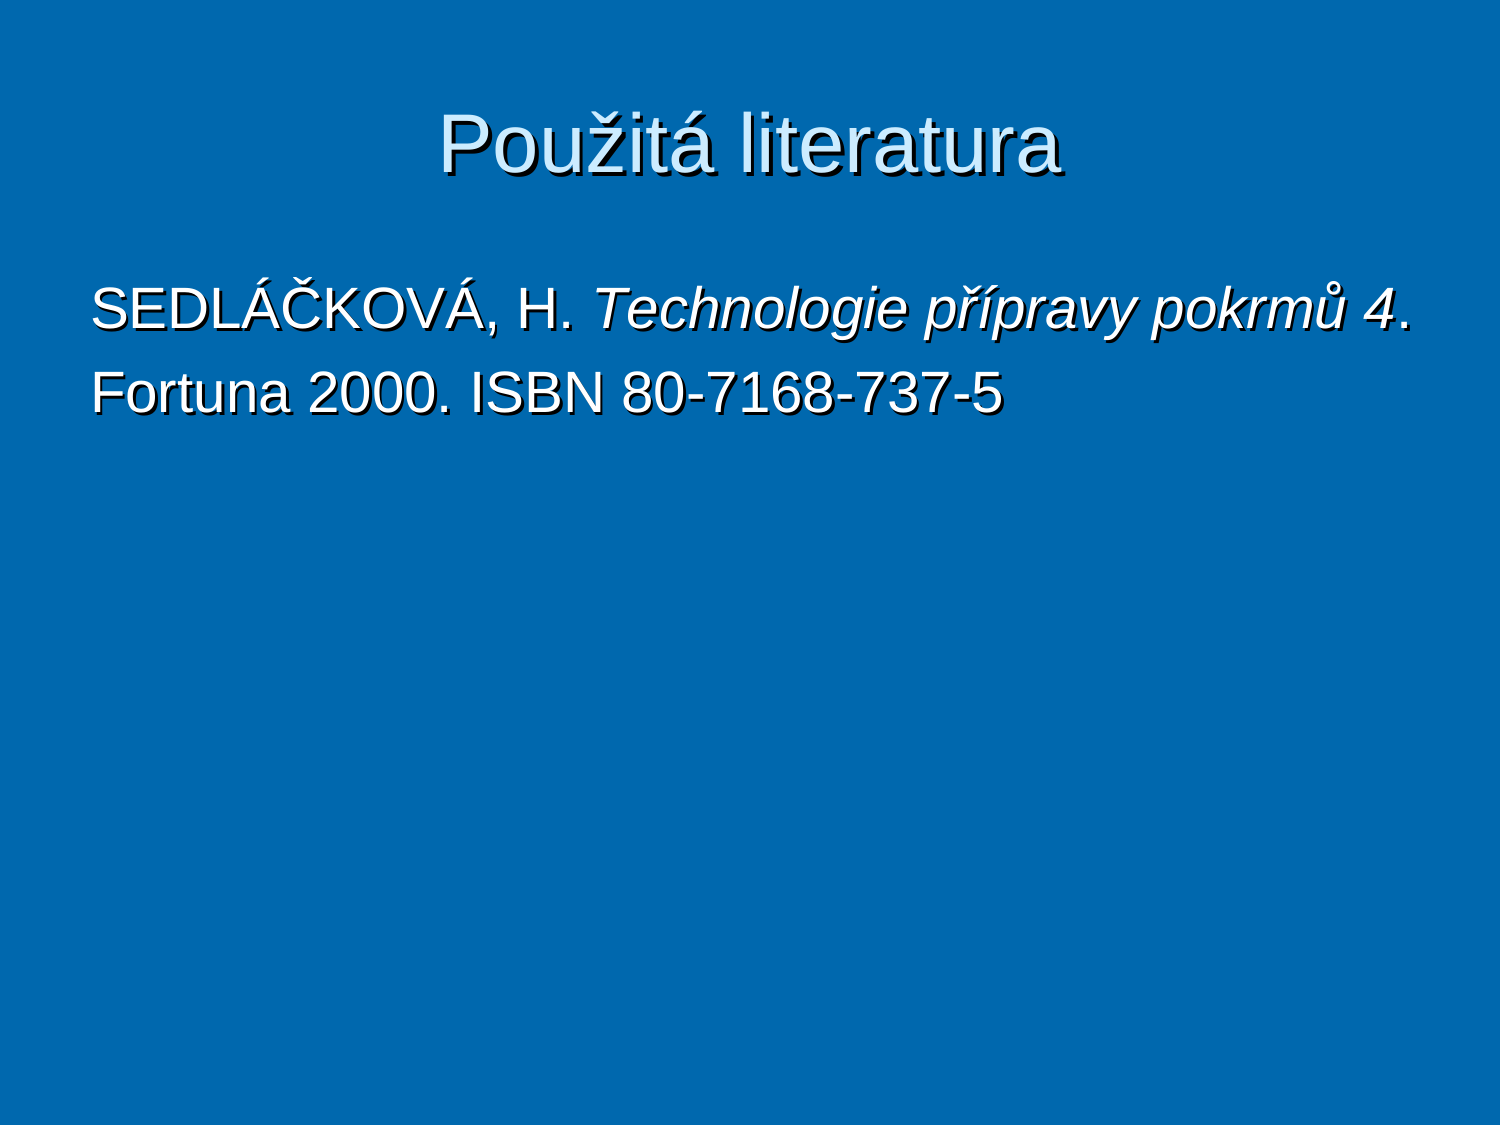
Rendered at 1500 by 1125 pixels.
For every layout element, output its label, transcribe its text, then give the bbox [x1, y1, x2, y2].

title Použitá literatura [75, 45, 1426, 233]
list SEDLÁČKOVÁ, H. Technologie přípravy pokrmů 4. Fortuna 2000. ISBN 80-7168-737-5 [75, 262, 1436, 1006]
